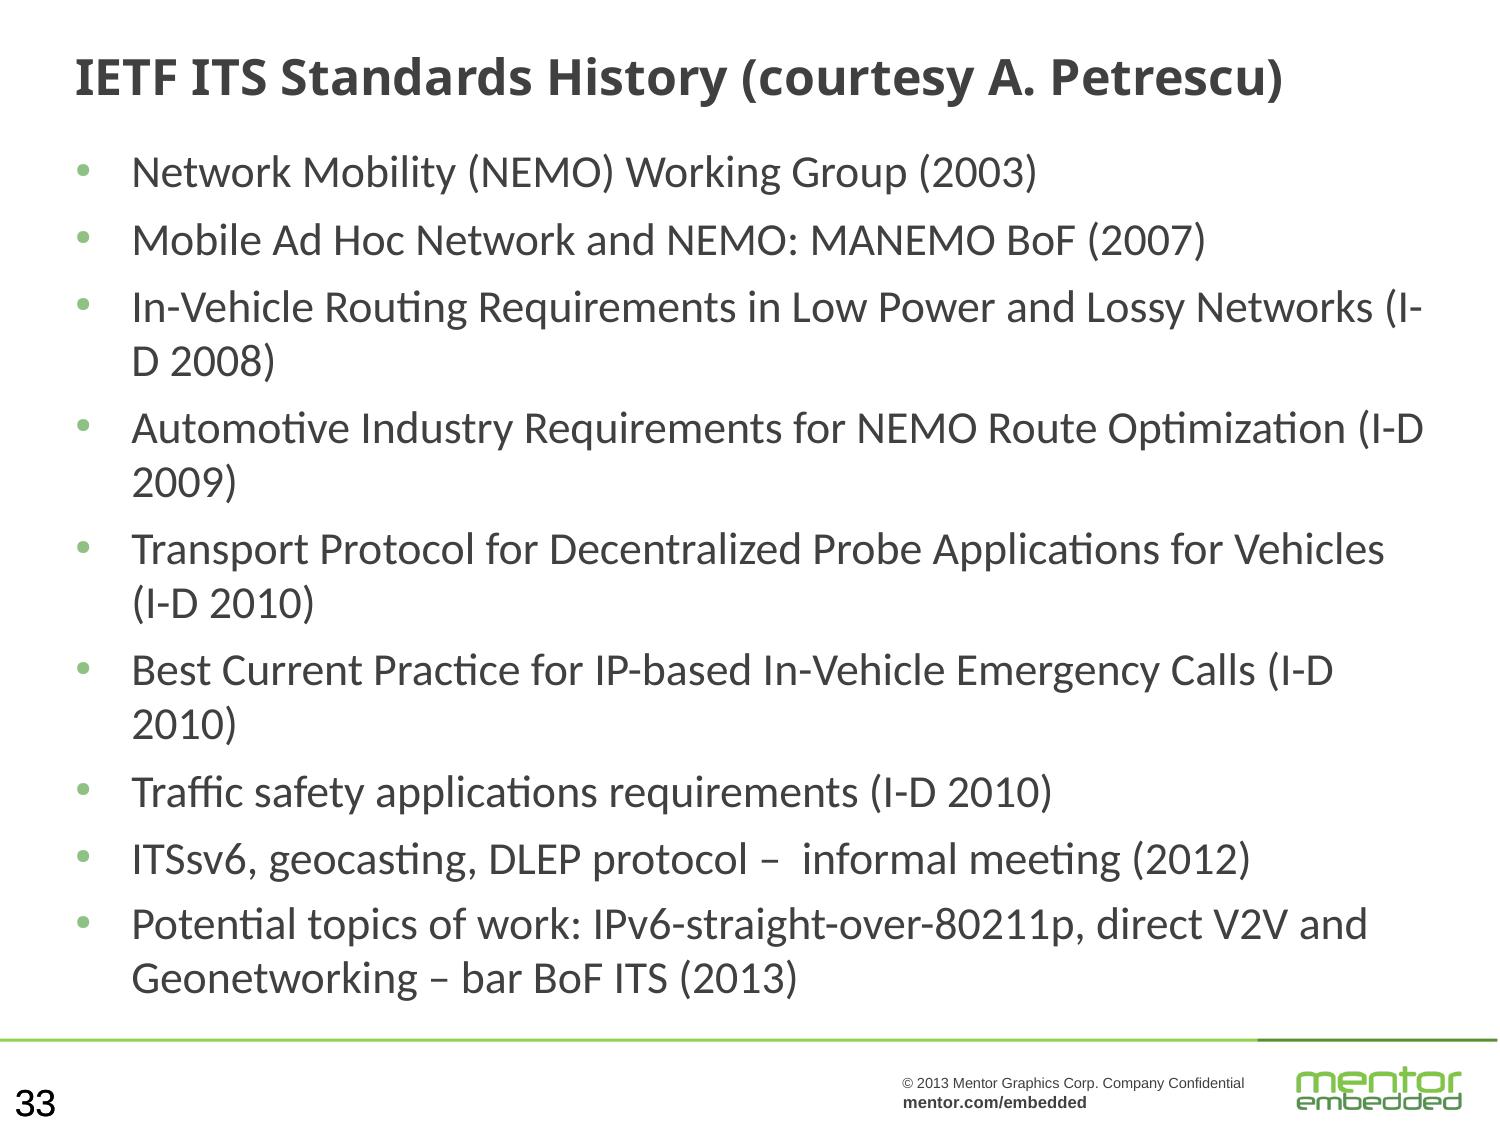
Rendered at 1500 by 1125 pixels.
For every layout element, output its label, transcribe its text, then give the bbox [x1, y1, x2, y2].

picture [1292, 1062, 1464, 1114]
title IETF ITS Standards History (courtesy A. Petrescu) [0, 0, 1500, 113]
list Network Mobility (NEMO) Working Group (2003) Mobile Ad Hoc Network and NEMO: MANEMO BoF (2007) In-Vehicle Routing Requirements in Low Power and Lossy Networks (I-D 2008) Automotive Industry Requirements for NEMO Route Optimization (I-D 2009) Transport Protocol for Decentralized Probe Applications for Vehicles (I-D 2010) Best Current Practice for IP-based In-Vehicle Emergency Calls (I-D 2010) Traffic safety applications requirements (I-D 2010) ITSsv6, geocasting, DLEP protocol – informal meeting (2012) Potential topics of work: IPv6-straight-over-80211p, direct V2V and Geonetworking – bar BoF ITS (2013) [0, 137, 1500, 1025]
